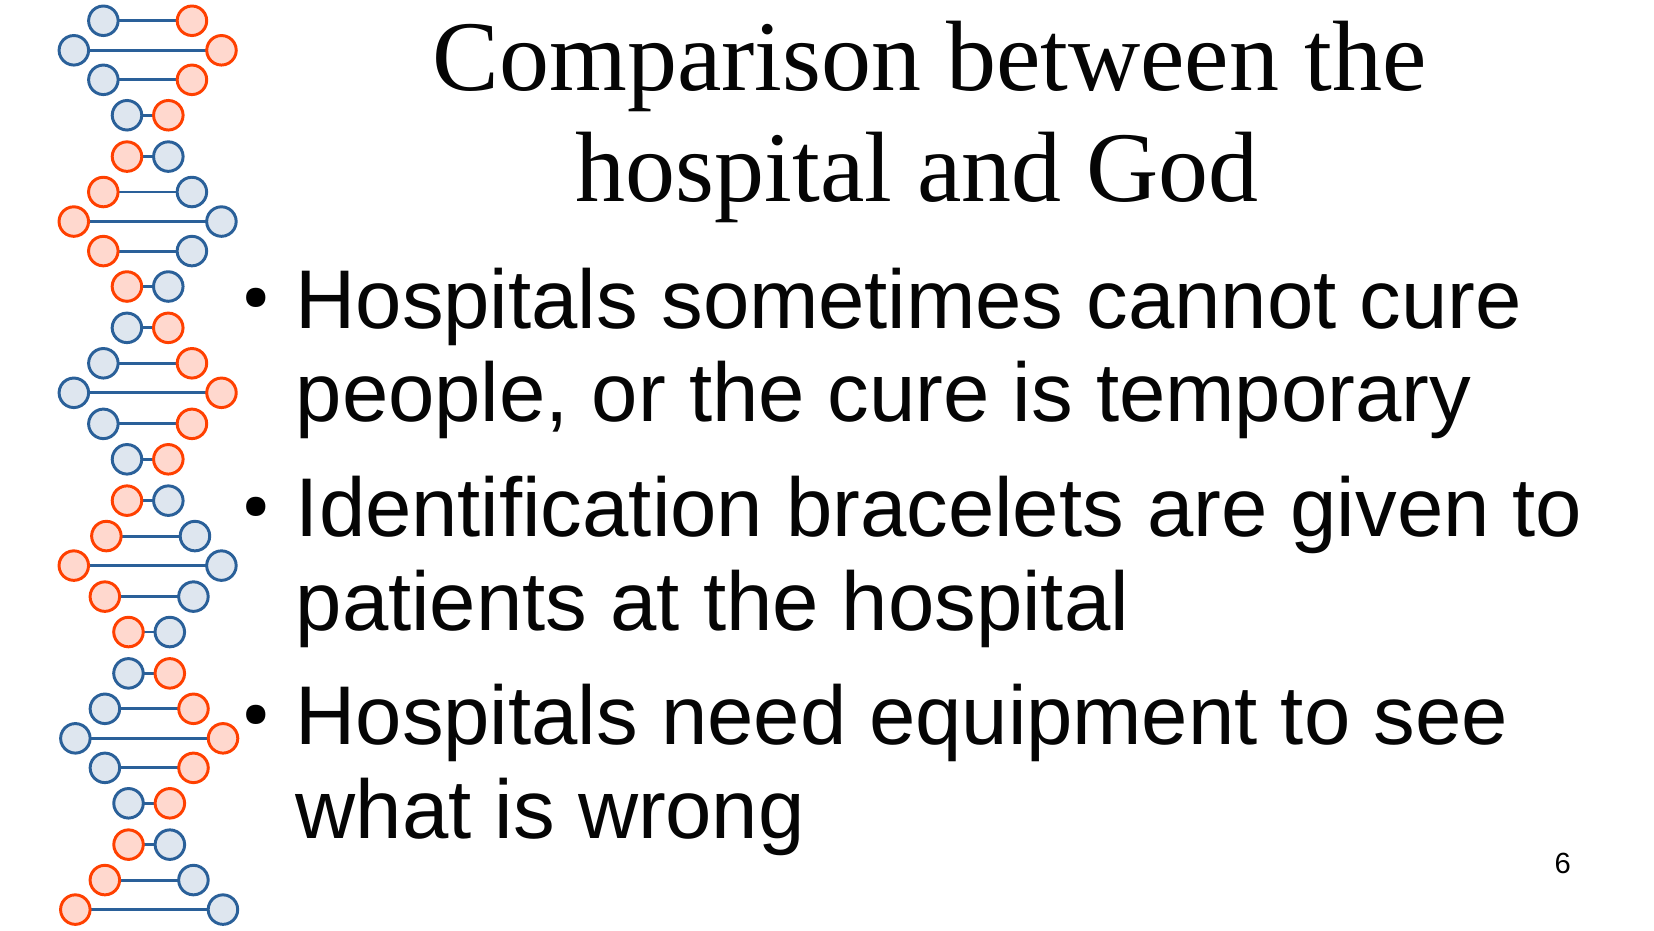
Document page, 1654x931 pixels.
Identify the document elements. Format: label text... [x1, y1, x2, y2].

title Comparison between the hospital and God [265, 1, 1595, 223]
list Hospitals sometimes cannot cure people, or the cure is temporary Identification bracelets are given to patients at the hospital Hospitals need equipment to see what is wrong [225, 253, 1613, 930]
